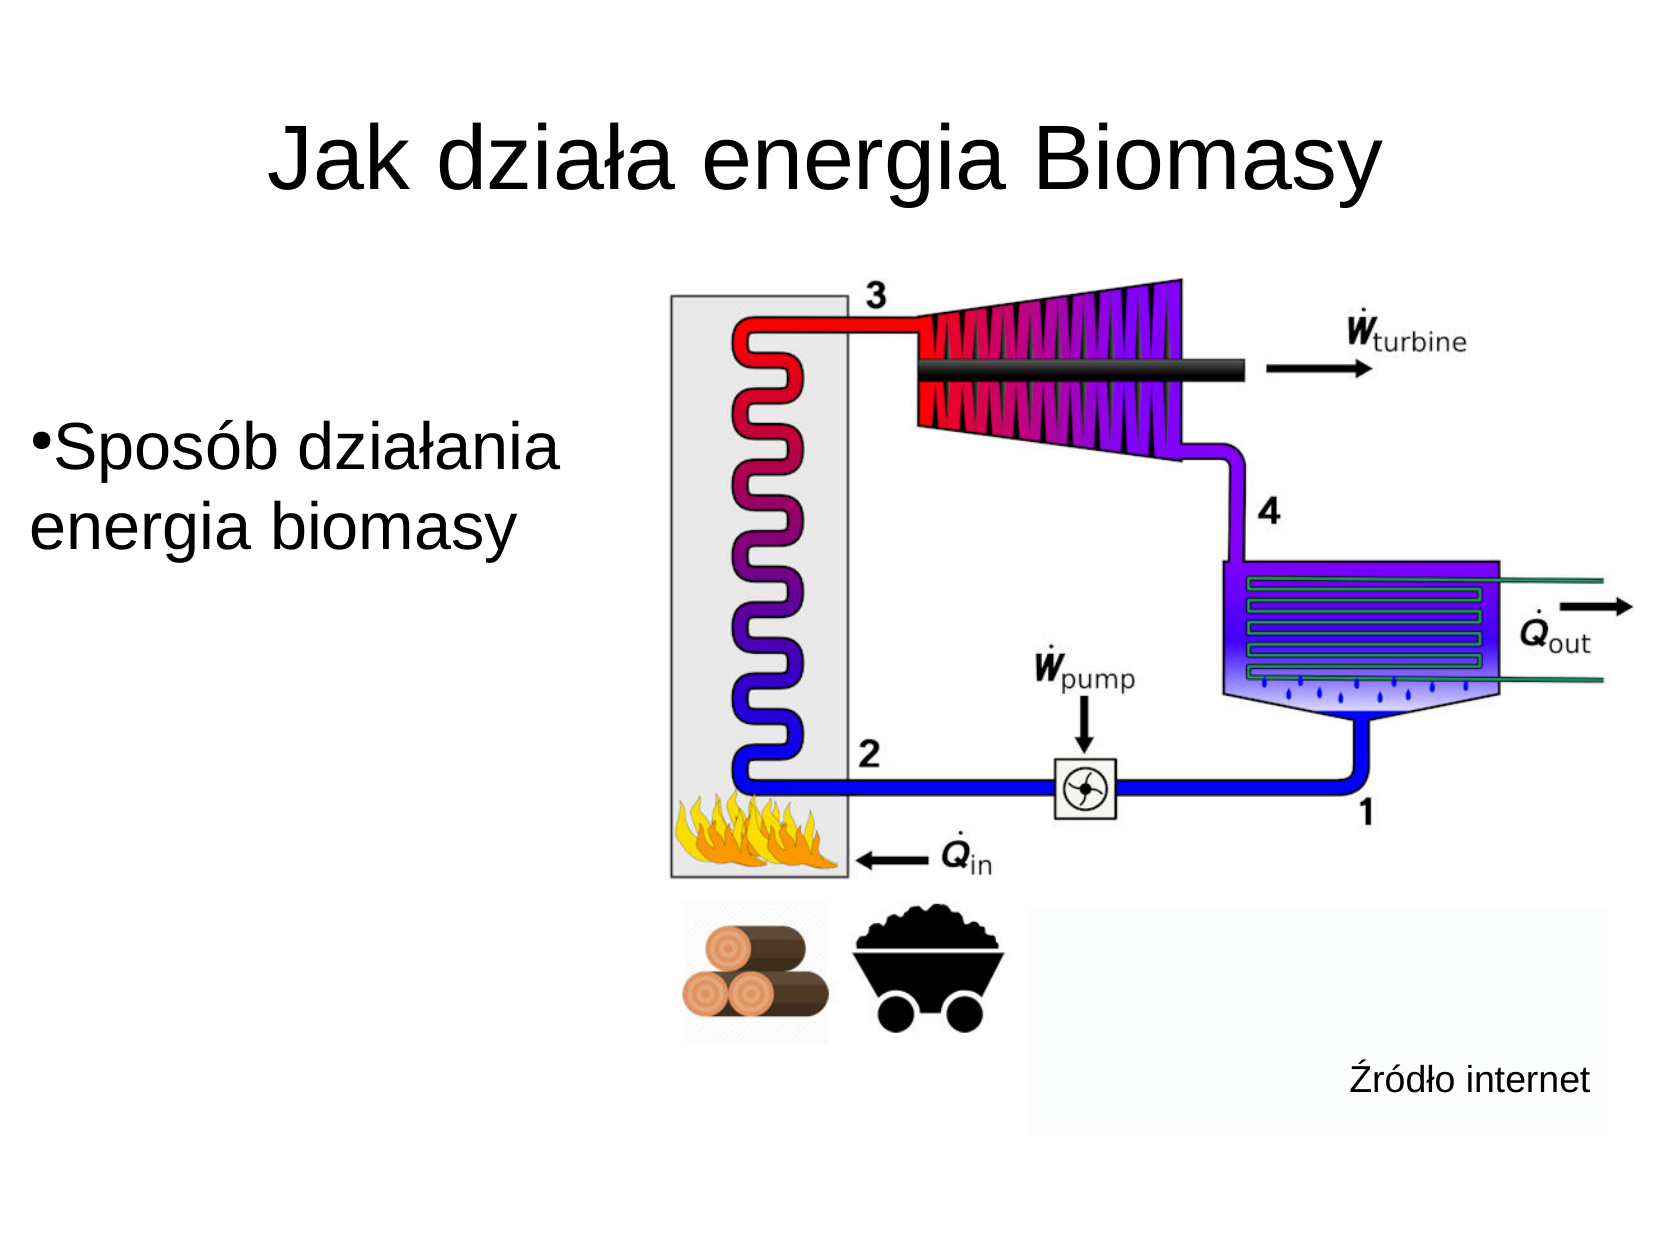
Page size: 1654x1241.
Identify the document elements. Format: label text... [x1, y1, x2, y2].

picture [634, 248, 1654, 1075]
text_box [1027, 909, 1607, 1134]
list Sposób działania energia biomasy [29, 402, 756, 1123]
title Jak działa energia Biomasy [82, 49, 1571, 257]
text_box Źródło internet [1334, 1051, 1606, 1109]
